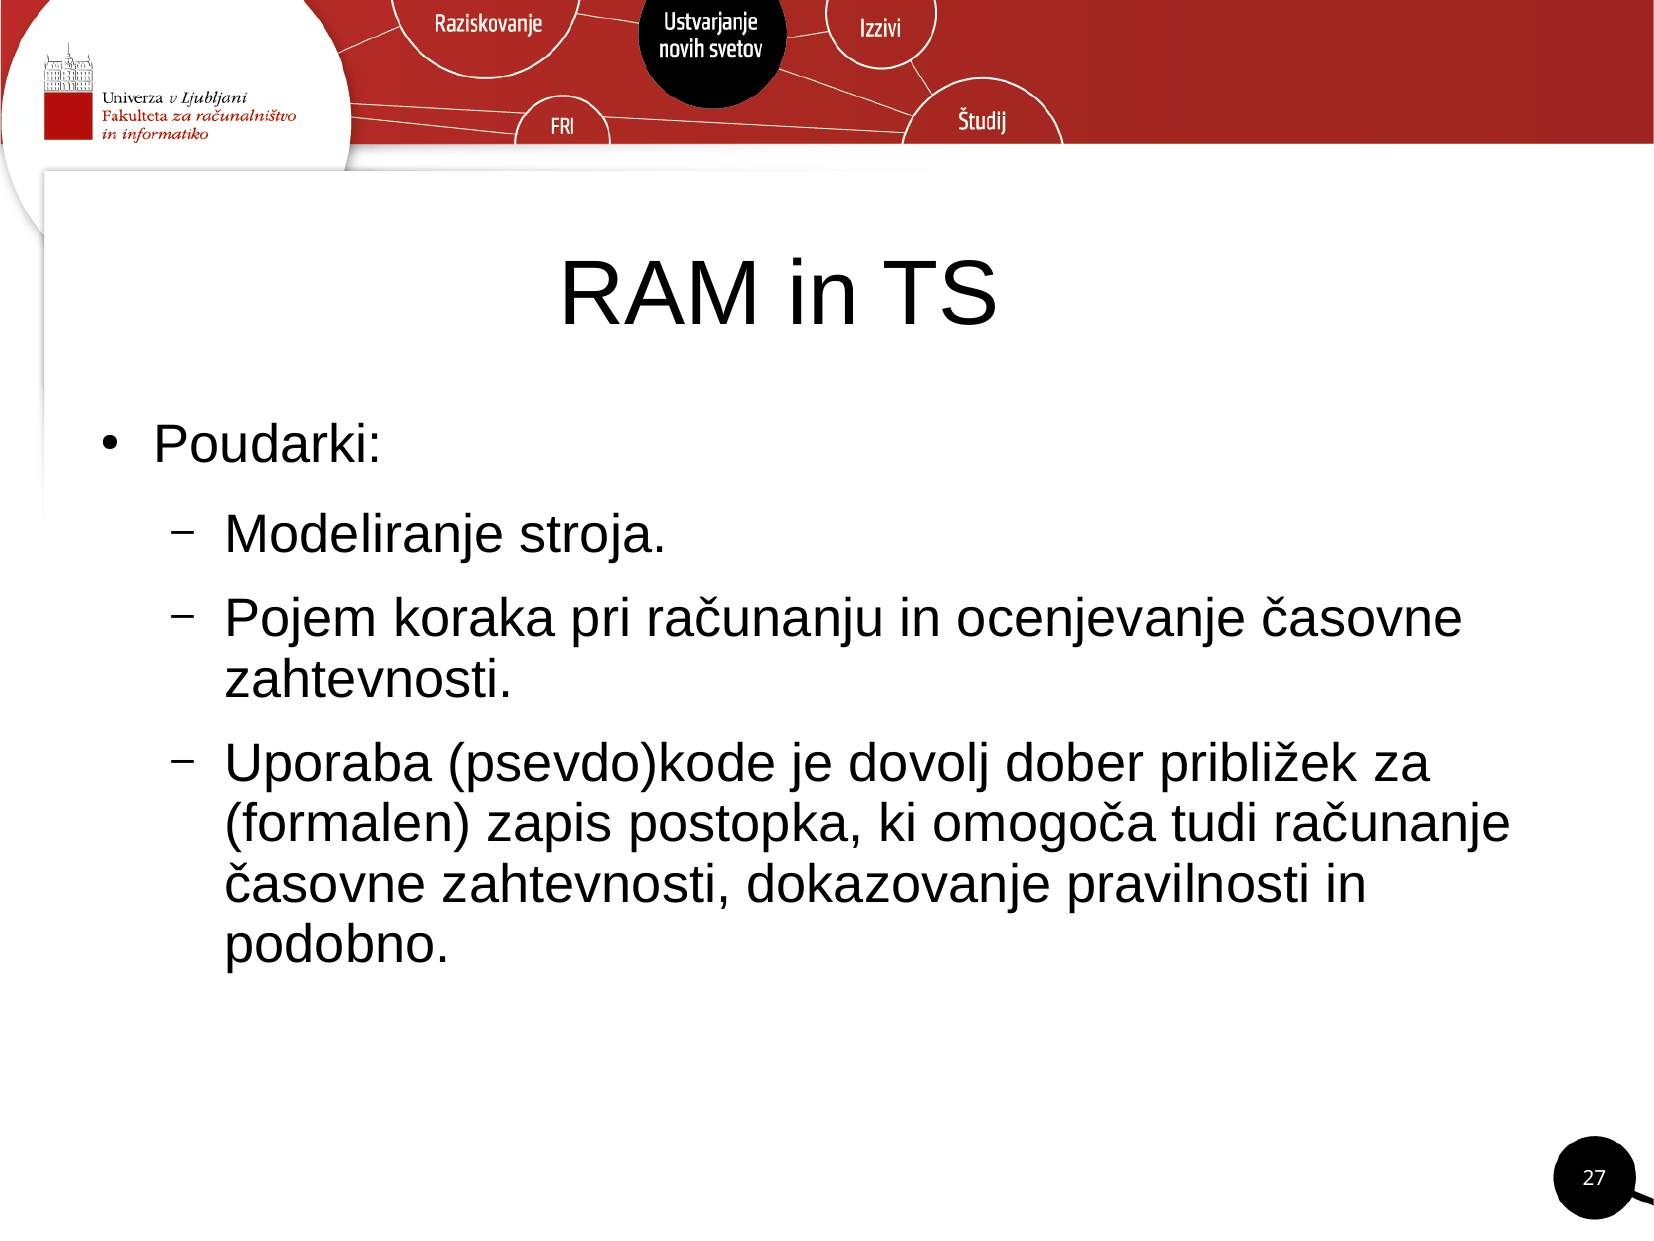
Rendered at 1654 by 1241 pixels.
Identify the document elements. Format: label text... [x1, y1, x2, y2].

text_box <številka> [1553, 1145, 1636, 1212]
title RAM in TS [35, 188, 1524, 397]
list Poudarki: Modeliranje stroja. Pojem koraka pri računanju in ocenjevanje časovne zahtevnosti. Uporaba (psevdo)kode je dovolj dober približek za (formalen) zapis postopka, ki omogoča tudi računanje časovne zahtevnosti, dokazovanje pravilnosti in podobno. [82, 413, 1538, 1158]
picture [0, 0, 1654, 1241]
